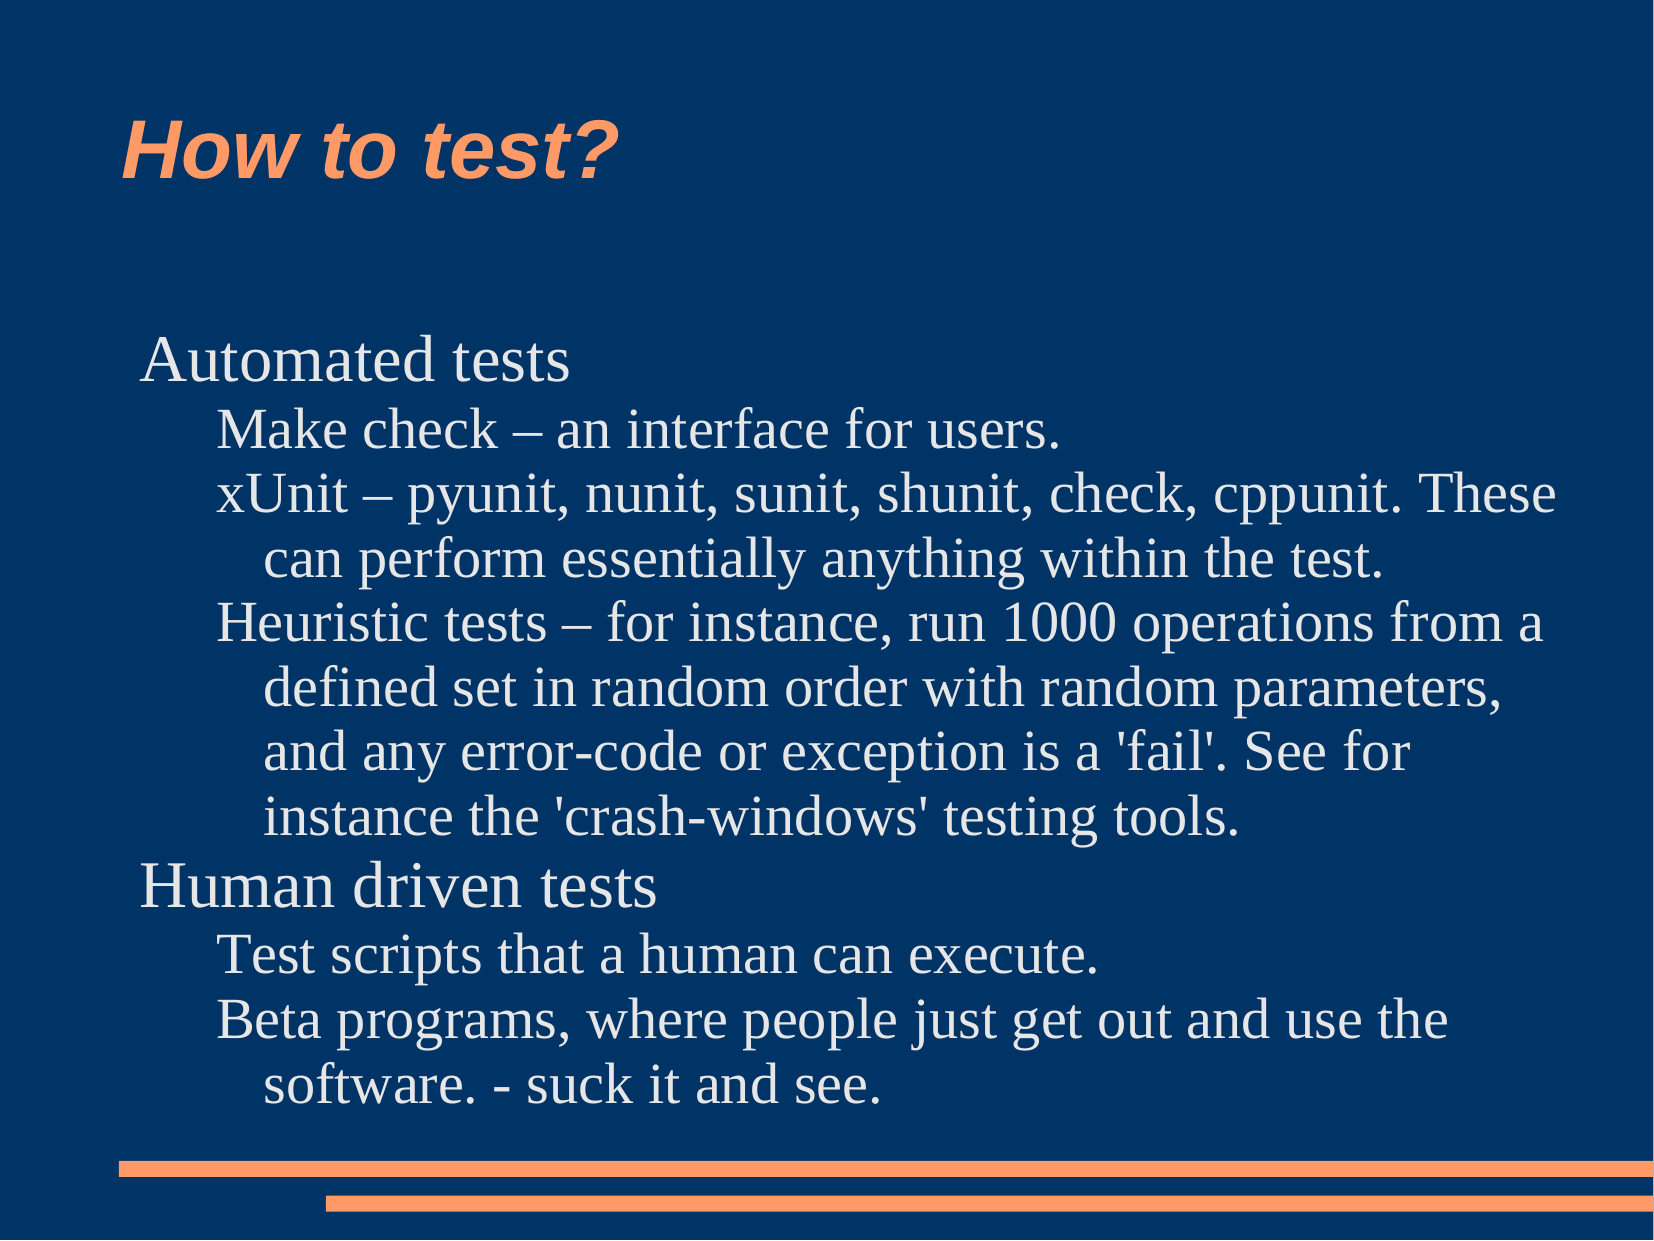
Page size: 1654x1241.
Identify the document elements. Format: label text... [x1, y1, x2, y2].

list Automated tests Make check – an interface for users. xUnit – pyunit, nunit, sunit, shunit, check, cppunit. These can perform essentially anything within the test. Heuristic tests – for instance, run 1000 operations from a defined set in random order with random parameters, and any error-code or exception is a 'fail'. See for instance the 'crash-windows' testing tools. Human driven tests Test scripts that a human can execute. Beta programs, where people just get out and use the software. - suck it and see. [121, 322, 1561, 1118]
title How to test? [121, 46, 1534, 254]
